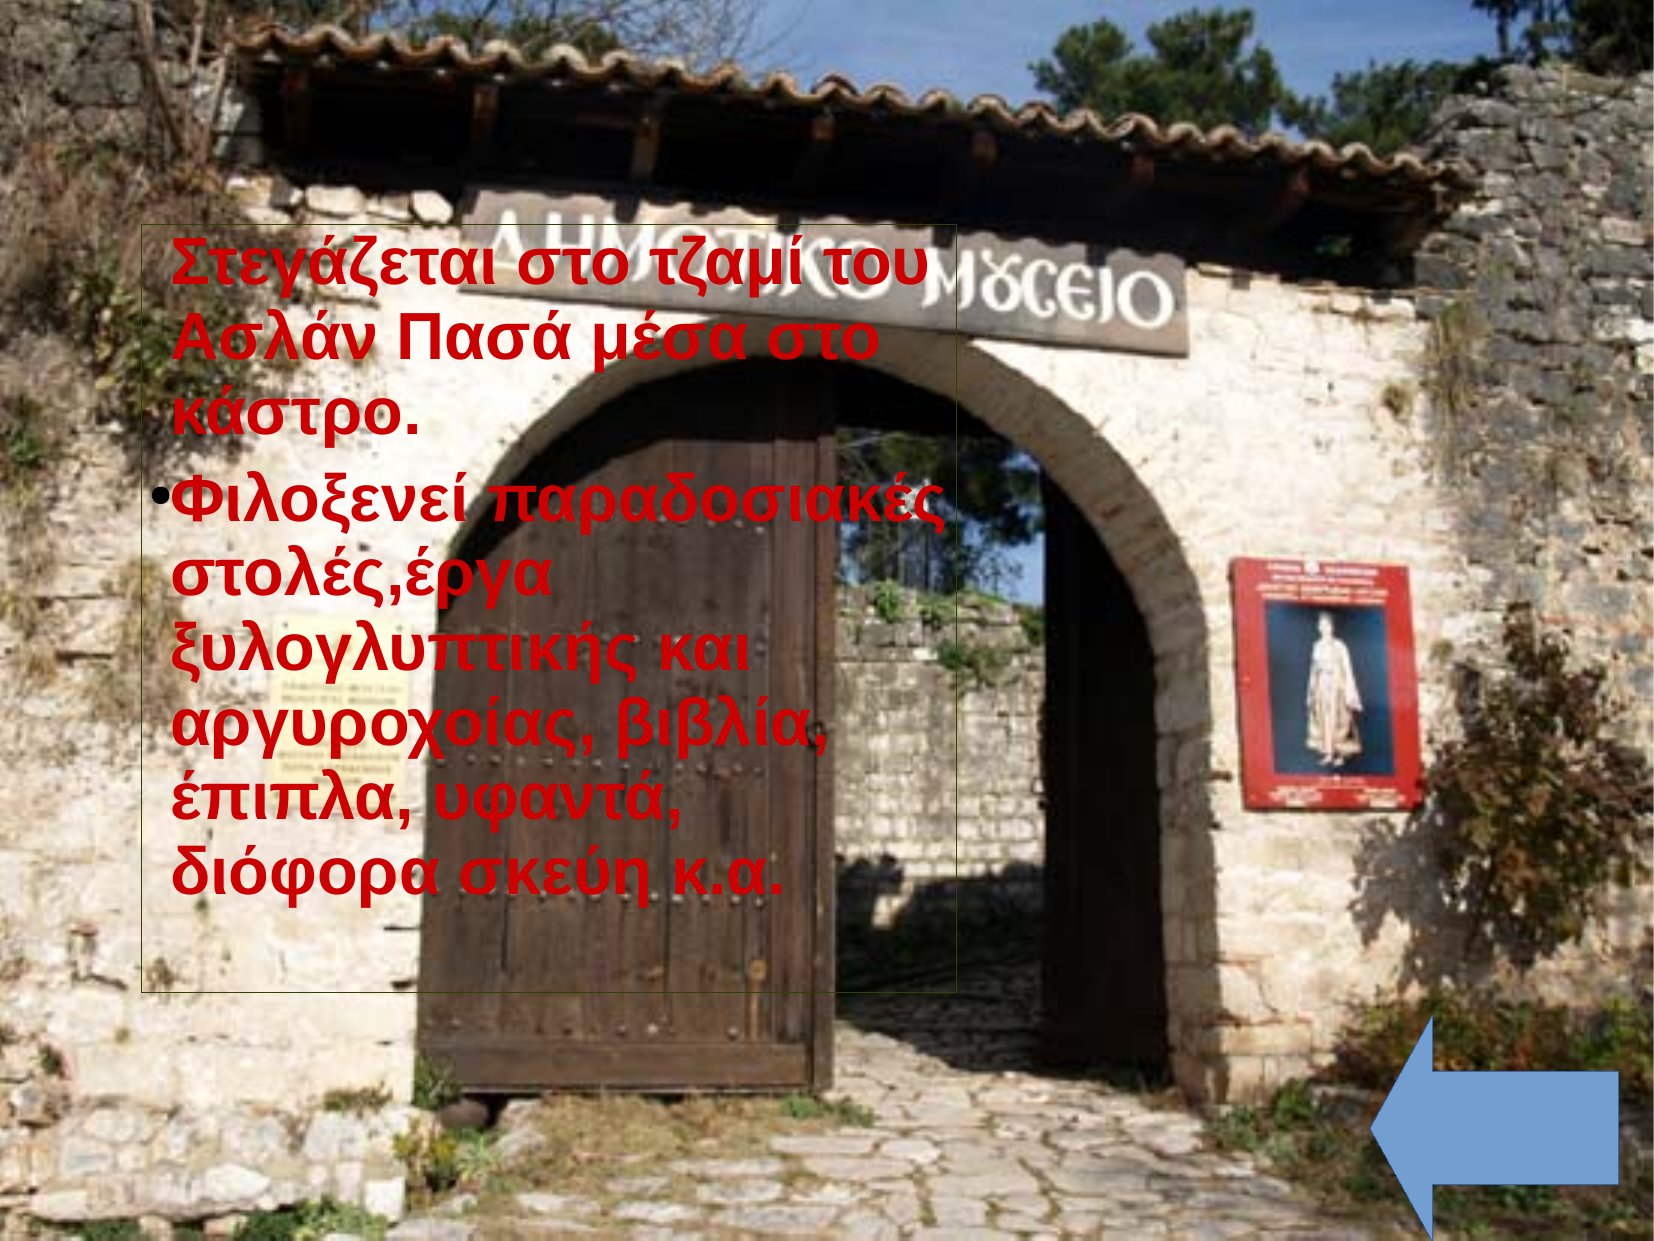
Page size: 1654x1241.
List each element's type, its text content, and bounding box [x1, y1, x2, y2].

picture [0, 0, 1654, 1241]
text_box [1370, 1015, 1619, 1241]
list Στεγάζεται στο τζαμί του Ασλάν Πασά μέσα στο κάστρο. Φιλοξενεί παραδοσιακές στολές,έργα ξυλογλυπτικής και αργυροχοίας, βιβλία, έπιπλα, υφαντά, διόφορα σκεύη κ.α. [141, 224, 957, 993]
